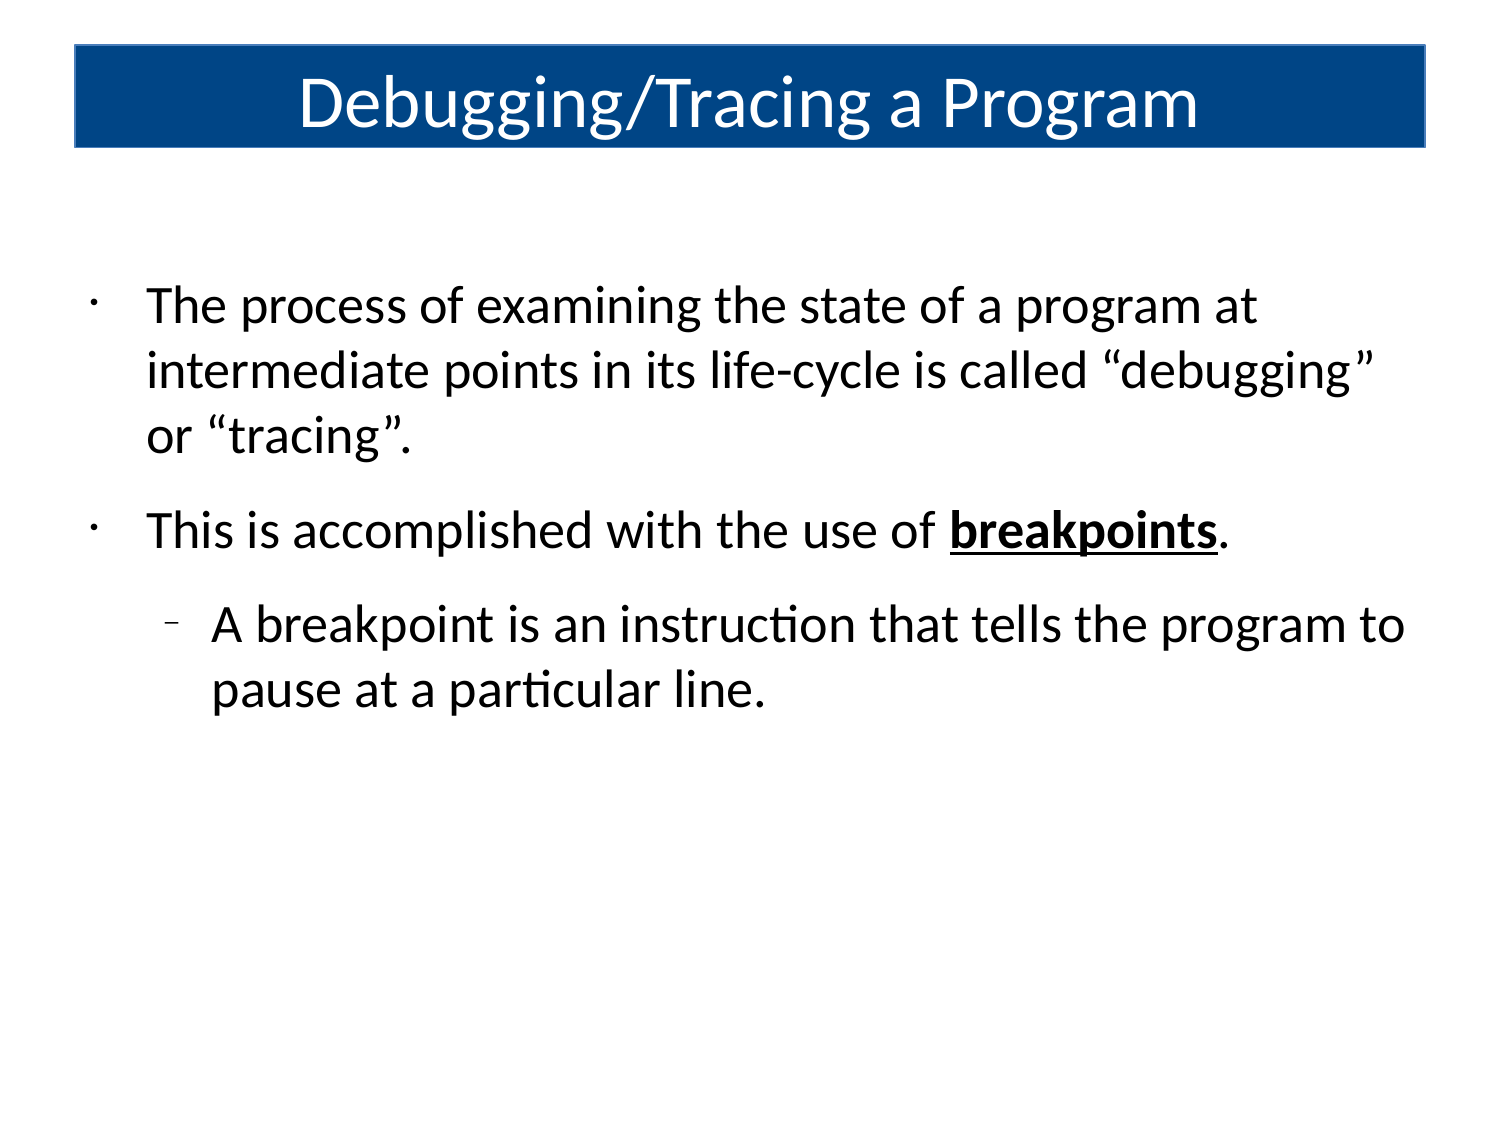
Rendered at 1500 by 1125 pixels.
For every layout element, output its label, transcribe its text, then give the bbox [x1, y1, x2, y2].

list The process of examining the state of a program at intermediate points in its life-cycle is called “debugging” or “tracing”. This is accomplished with the use of breakpoints. A breakpoint is an instruction that tells the program to pause at a particular line. [75, 262, 1425, 1005]
title Debugging/Tracing a Program [75, 45, 1425, 148]
